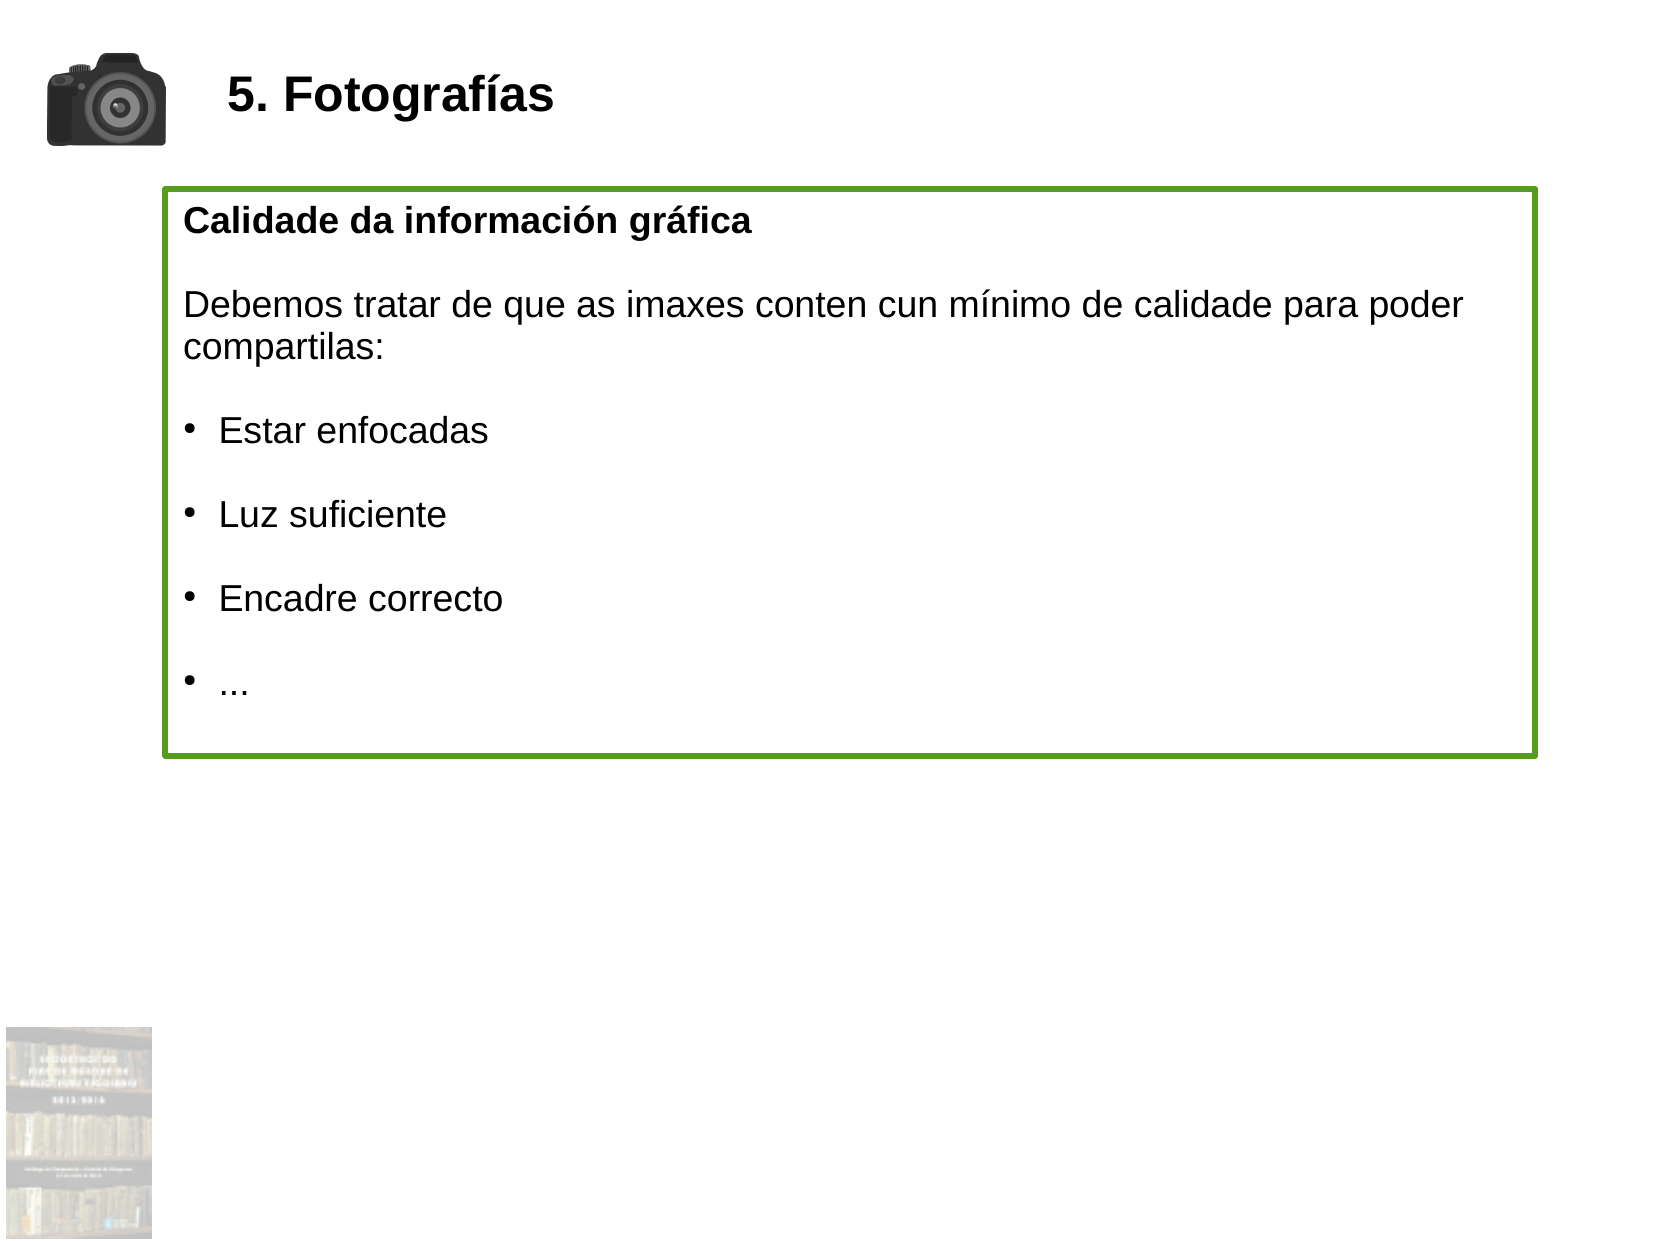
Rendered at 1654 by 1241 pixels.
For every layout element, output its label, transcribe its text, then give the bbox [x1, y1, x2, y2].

text_box 5. Fotografías [212, 59, 1359, 130]
text_box Calidade da información gráfica Debemos tratar de que as imaxes conten cun mínimo de calidade para poder compartilas: Estar enfocadas Luz suficiente Encadre correcto ... [165, 188, 1536, 756]
picture [6, 1027, 152, 1239]
picture [47, 53, 166, 146]
